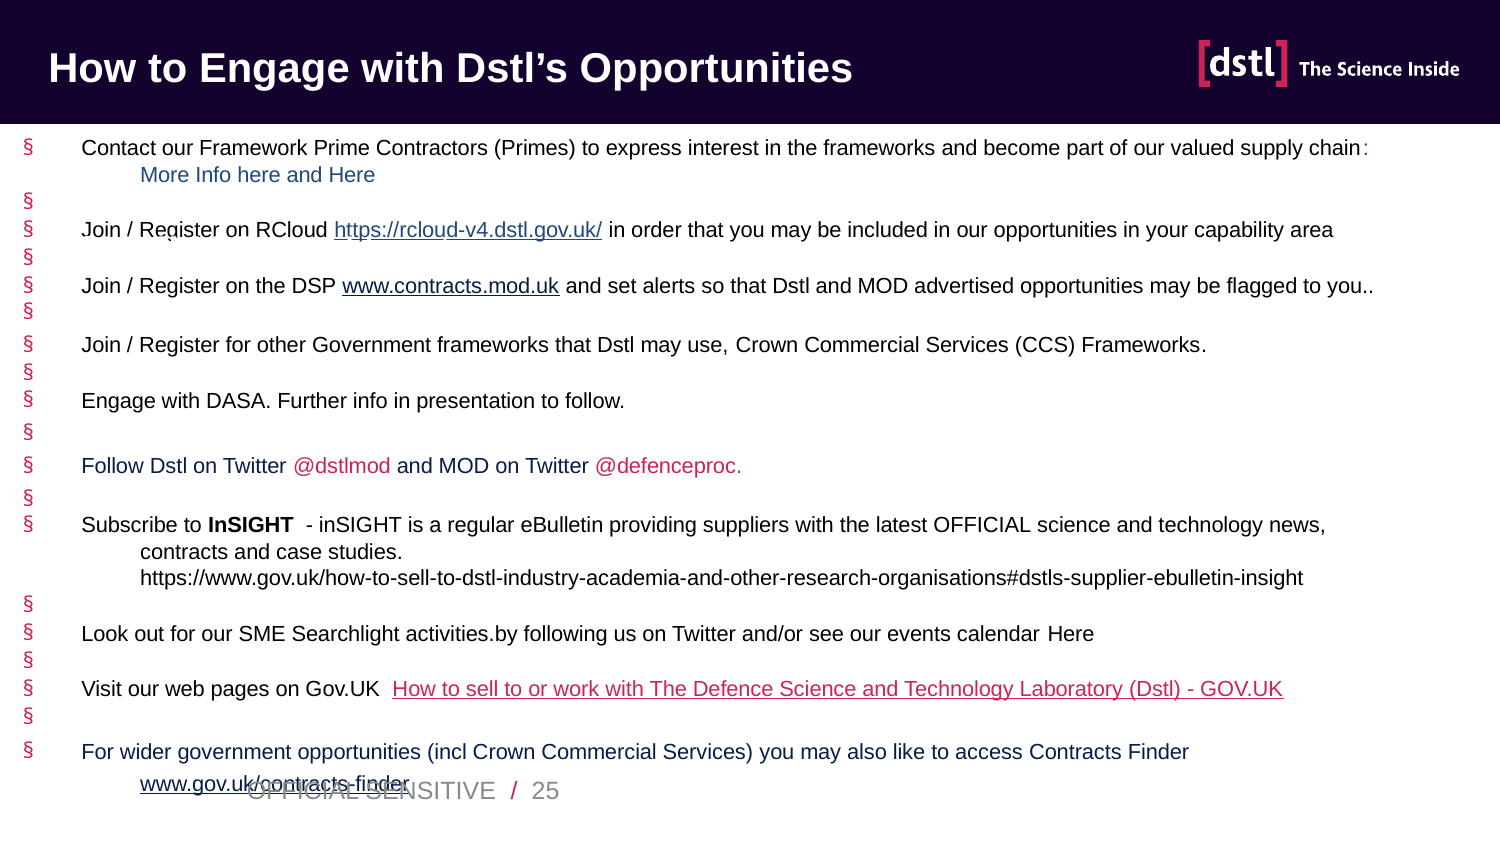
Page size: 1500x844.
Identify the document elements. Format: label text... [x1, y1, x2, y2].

text_box OFFICIAL SENSITIVE / 25 [232, 767, 1459, 812]
text_box Contact our Framework Prime Contractors (Primes) to express interest in the frameworks and become part of our valued supply chain: More Info here and Here Join / Register on RCloud https://rcloud-v4.dstl.gov.uk/ in order that you may be included in our opportunities in your capability area Join / Register on the DSP www.contracts.mod.uk and set alerts so that Dstl and MOD advertised opportunities may be flagged to you.. Join / Register for other Government frameworks that Dstl may use, Crown Commercial Services (CCS) Frameworks. Engage with DASA. Further info in presentation to follow. Follow Dstl on Twitter @dstlmod and MOD on Twitter @defenceproc. Subscribe to InSIGHT - inSIGHT is a regular eBulletin providing suppliers with the latest OFFICIAL science and technology news, contracts and case studies. https://www.gov.uk/how-to-sell-to-dstl-industry-academia-and-other-research-organisations#dstls-supplier-ebulletin-insight Look out for our SME Searchlight activities.by following us on Twitter and/or see our events calendar Here Visit our web pages on Gov.UK How to sell to or work with The Defence Science and Technology Laboratory (Dstl) - GOV.UK For wider government opportunities (incl Crown Commercial Services) you may also like to access Contracts Finder www.gov.uk/contracts-finder [8, 126, 1423, 804]
text_box How to Engage with Dstl’s Opportunities [33, 33, 1129, 100]
list SUMMARY – How to engage [45, 161, 1111, 234]
